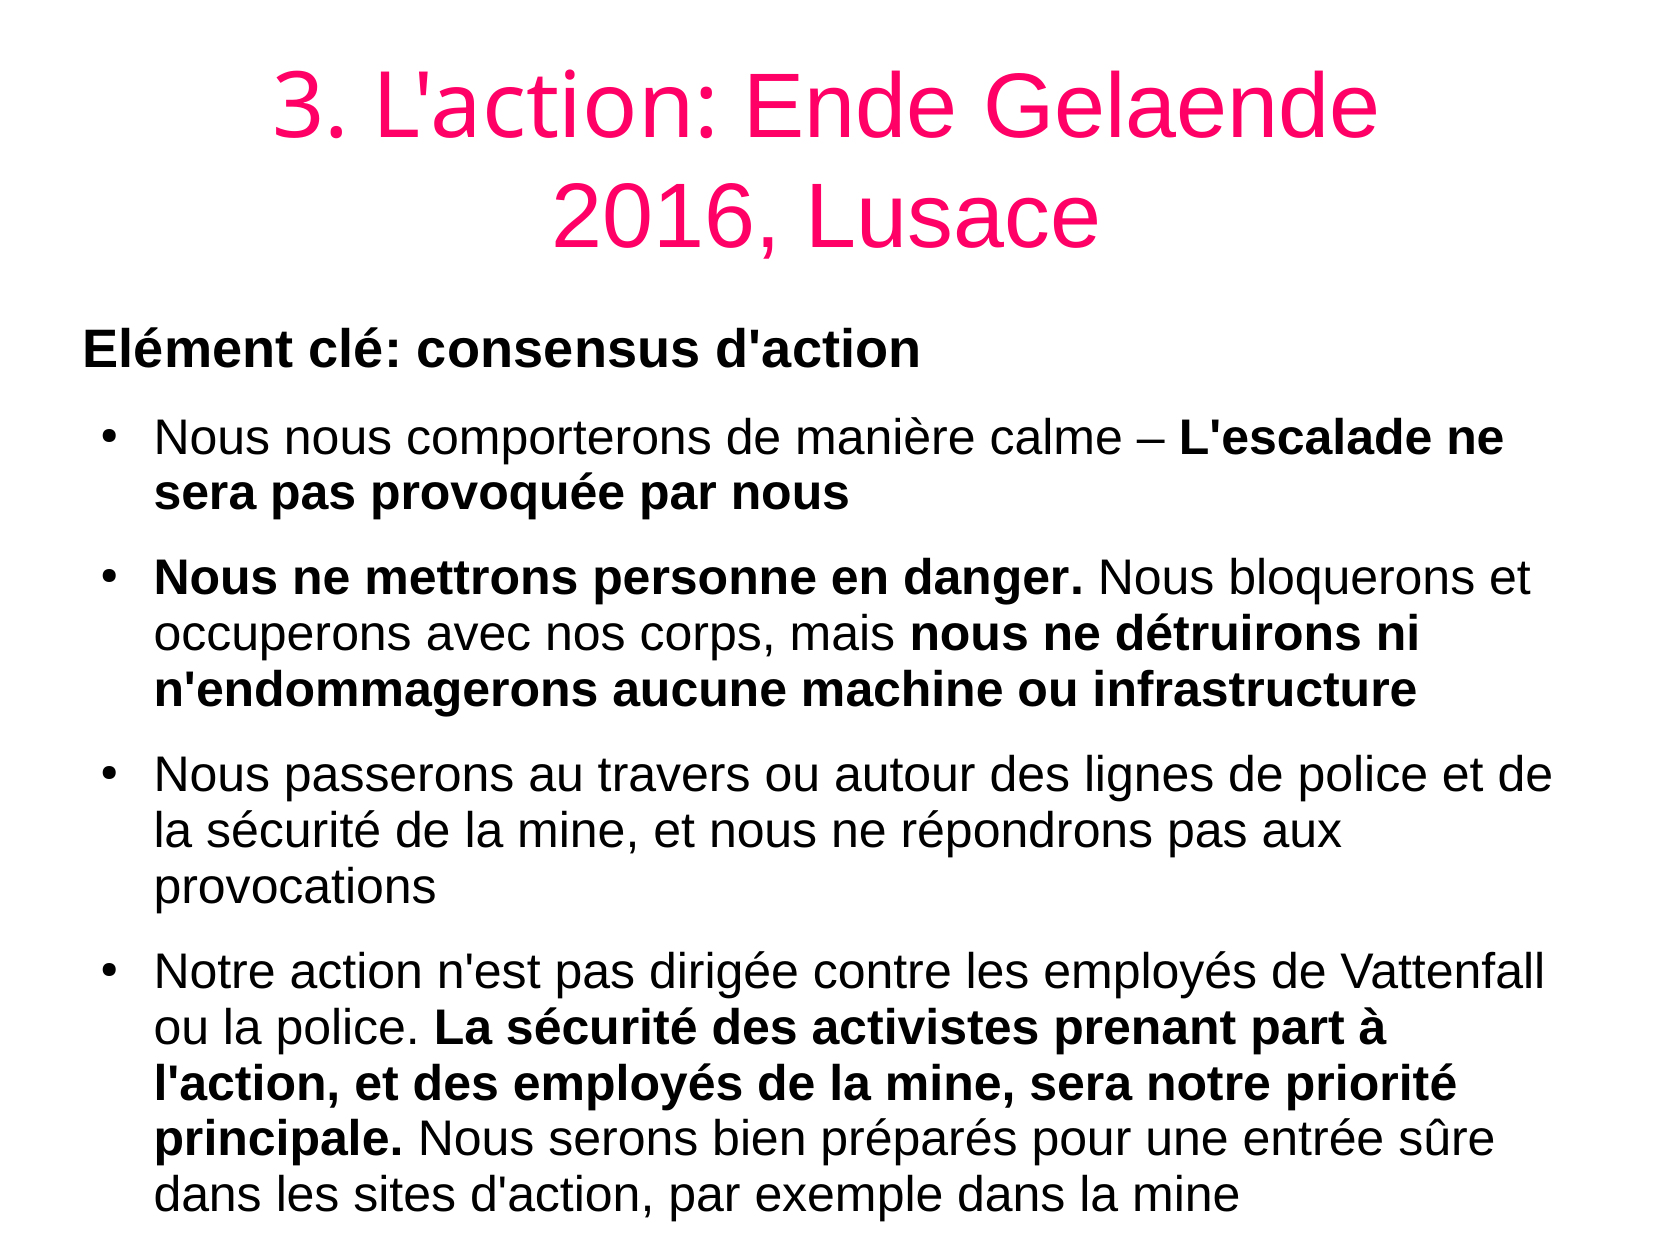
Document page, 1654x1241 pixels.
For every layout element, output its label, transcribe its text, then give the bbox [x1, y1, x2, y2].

list Elément clé: consensus d'action Nous nous comporterons de manière calme – L'escalade ne sera pas provoquée par nous Nous ne mettrons personne en danger. Nous bloquerons et occuperons avec nos corps, mais nous ne détruirons ni n'endommagerons aucune machine ou infrastructure Nous passerons au travers ou autour des lignes de police et de la sécurité de la mine, et nous ne répondrons pas aux provocations Notre action n'est pas dirigée contre les employés de Vattenfall ou la police. La sécurité des activistes prenant part à l'action, et des employés de la mine, sera notre priorité principale. Nous serons bien préparés pour une entrée sûre dans les sites d'action, par exemple dans la mine [82, 318, 1571, 1241]
title 3. L'action: Ende Gelaende 2016, Lusace [82, 43, 1571, 263]
